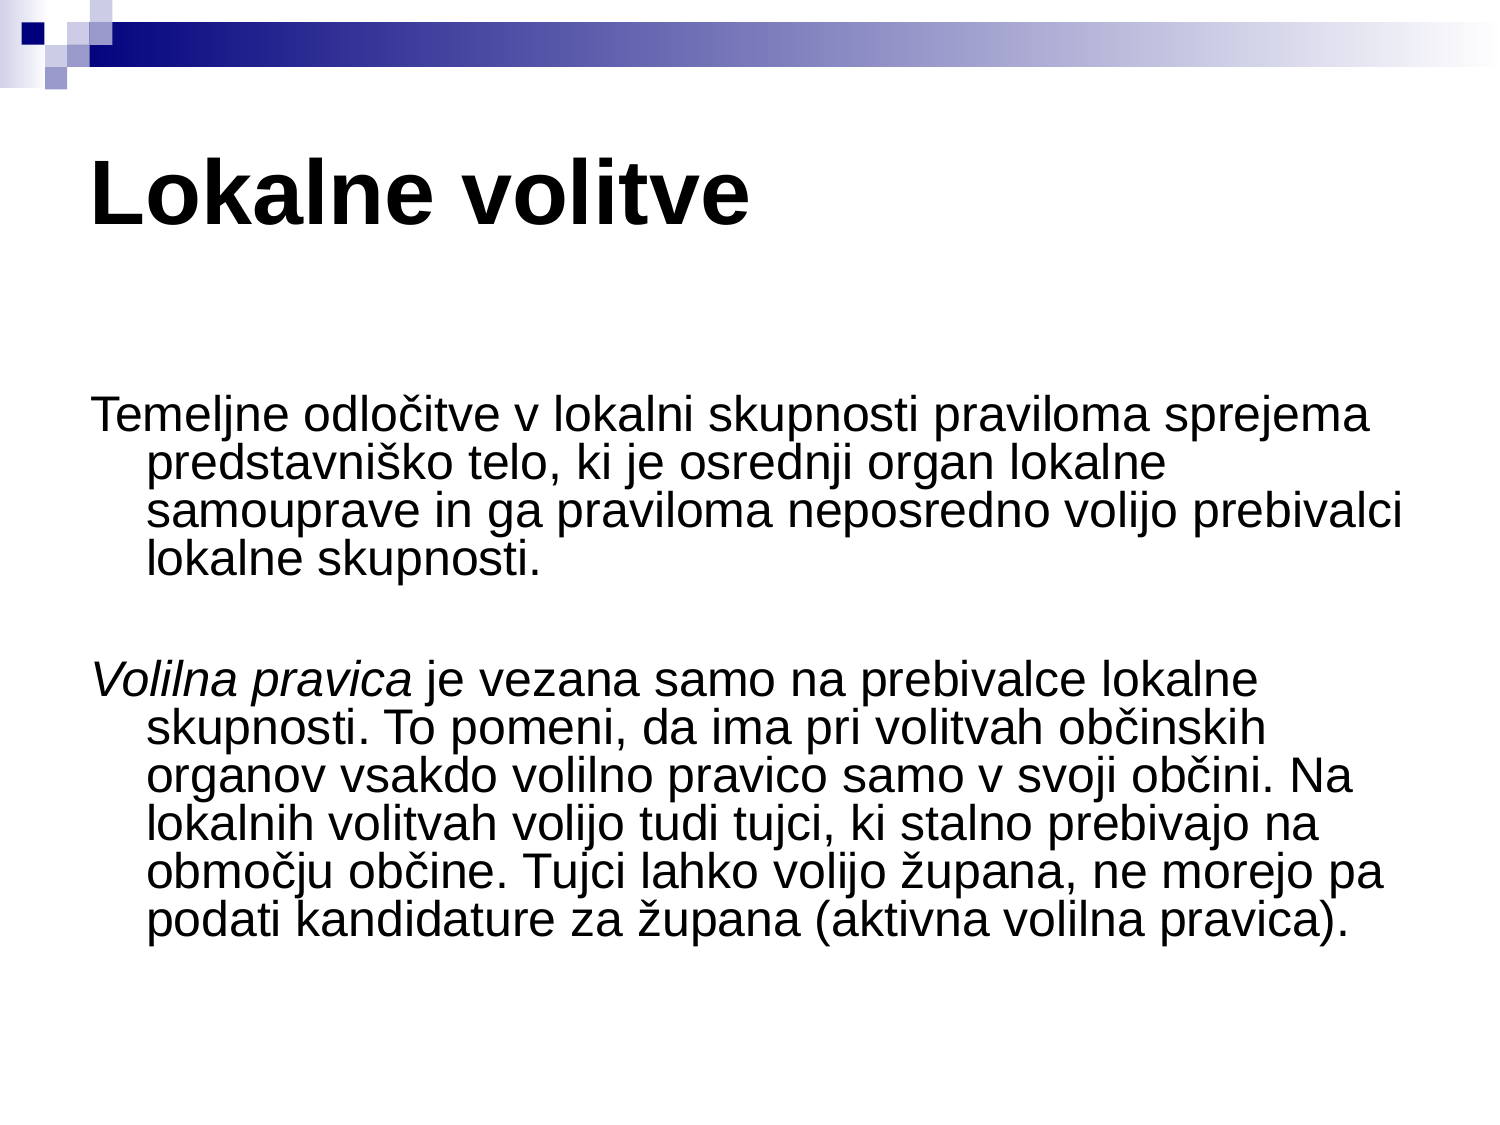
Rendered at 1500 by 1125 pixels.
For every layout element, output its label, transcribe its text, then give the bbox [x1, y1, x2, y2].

list Temeljne odločitve v lokalni skupnosti praviloma sprejema predstavniško telo, ki je osrednji organ lokalne samouprave in ga praviloma neposredno volijo prebivalci lokalne skupnosti. Volilna pravica je vezana samo na prebivalce lokalne skupnosti. To pomeni, da ima pri volitvah občinskih organov vsakdo volilno pravico samo v svoji občini. Na lokalnih volitvah volijo tudi tujci, ki stalno prebivajo na območju občine. Tujci lahko volijo župana, ne morejo pa podati kandidature za župana (aktivna volilna pravica). [75, 324, 1425, 963]
title Lokalne volitve [75, 75, 1425, 300]
